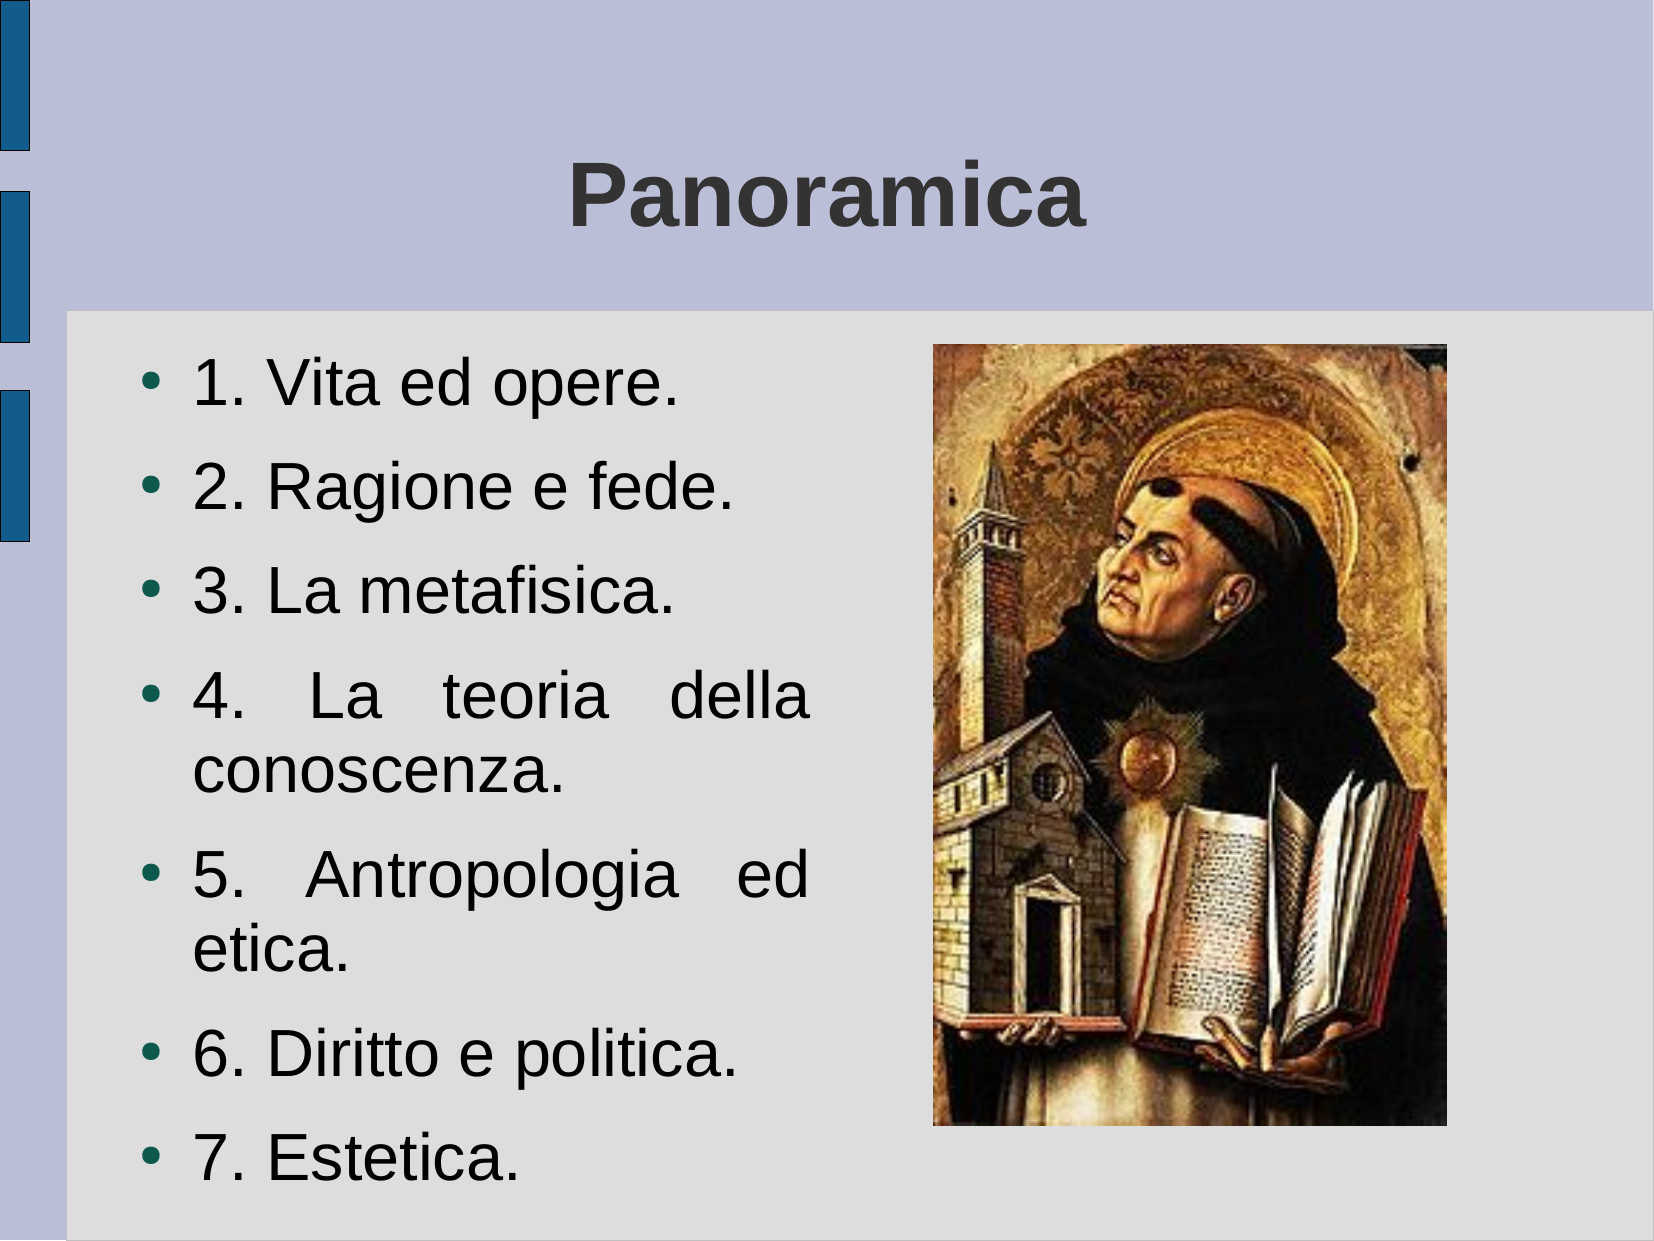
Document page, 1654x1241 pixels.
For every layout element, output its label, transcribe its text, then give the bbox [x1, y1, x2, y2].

list 1. Vita ed opere. 2. Ragione e fede. 3. La metafisica. 4. La teoria della conoscenza. 5. Antropologia ed etica. 6. Diritto e politica. 7. Estetica. [121, 344, 811, 1195]
title Panoramica [121, 91, 1534, 299]
picture [933, 344, 1447, 1126]
